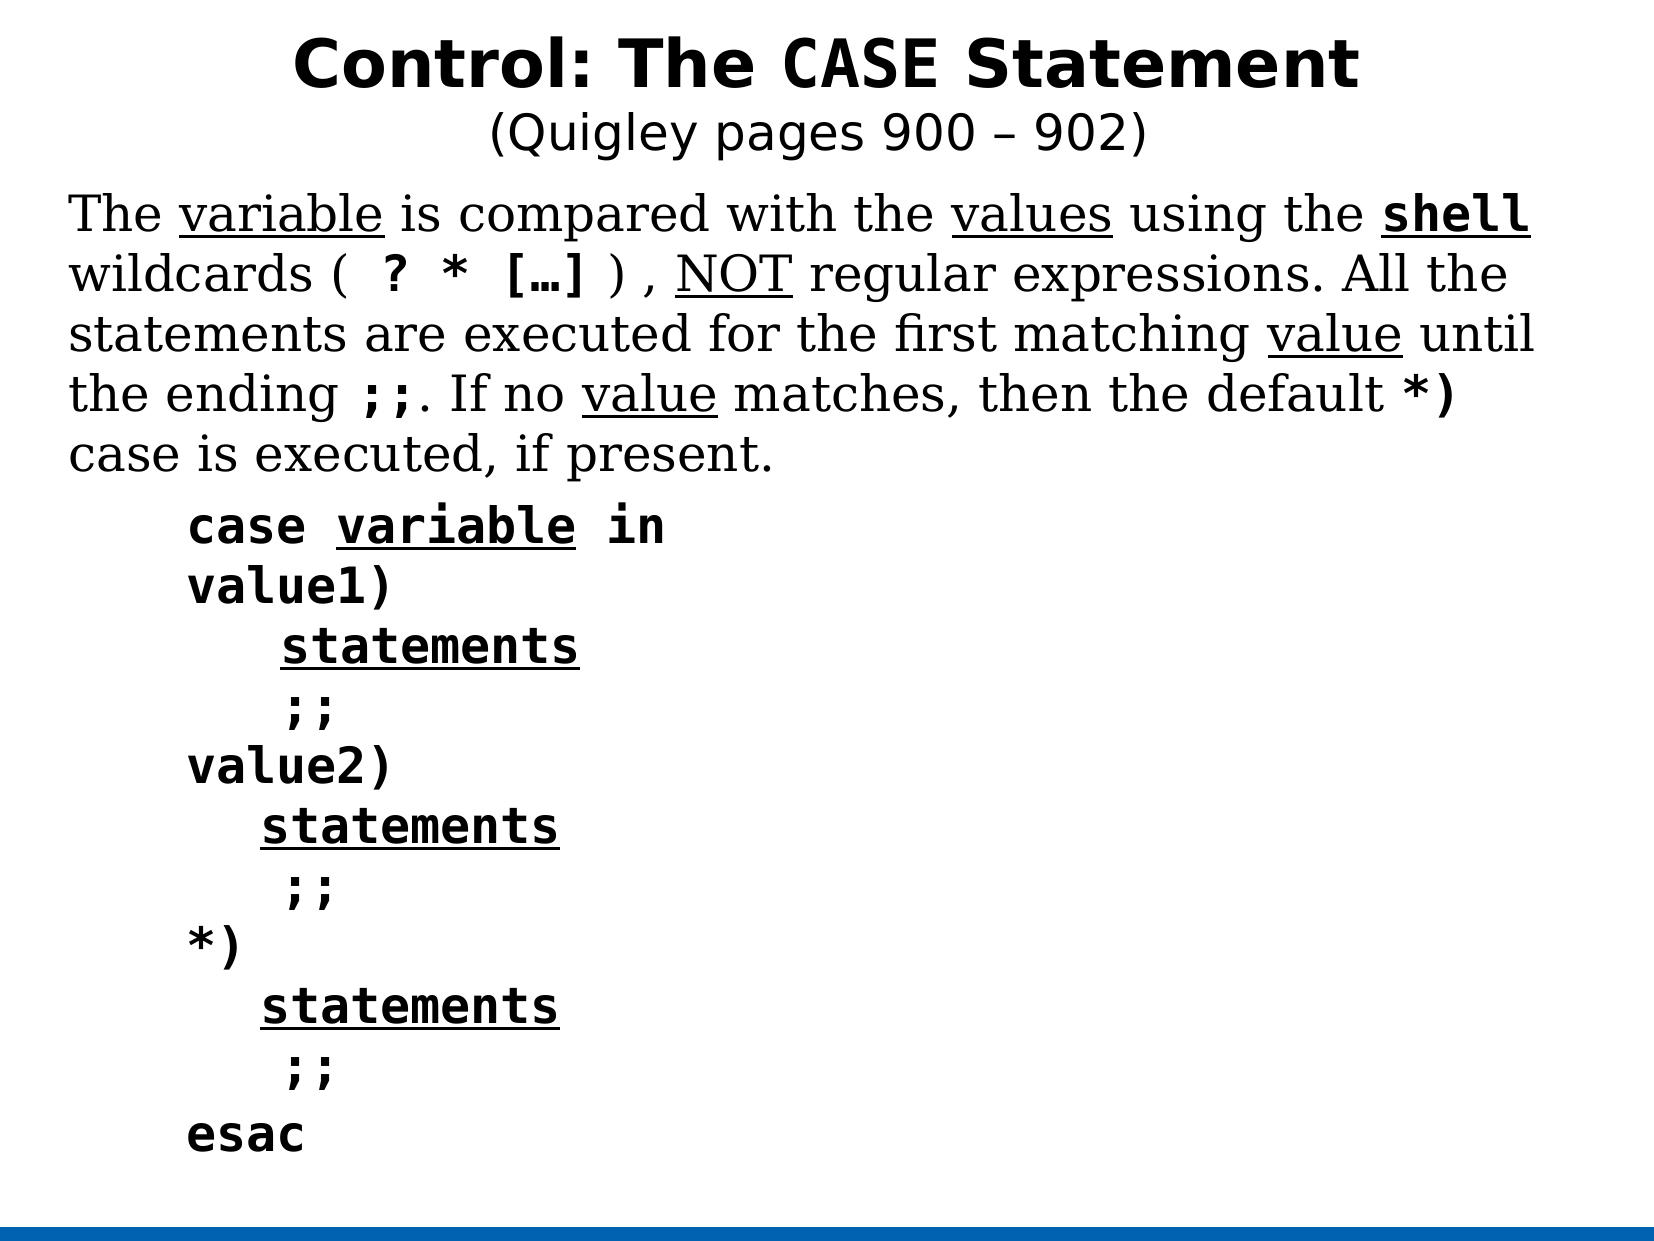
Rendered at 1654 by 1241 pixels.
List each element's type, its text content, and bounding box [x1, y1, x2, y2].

title Control: The CASE Statement (Quigley pages 900 – 902) [82, 0, 1571, 173]
list The variable is compared with the values using the shell wildcards ( ? * […] ) , NOT regular expressions. All the statements are executed for the first matching value until the ending ;;. If no value matches, then the default *) case is executed, if present. case variable in value1) statements ;; value2) statements ;; *) statements ;; esac [53, 173, 1589, 1184]
